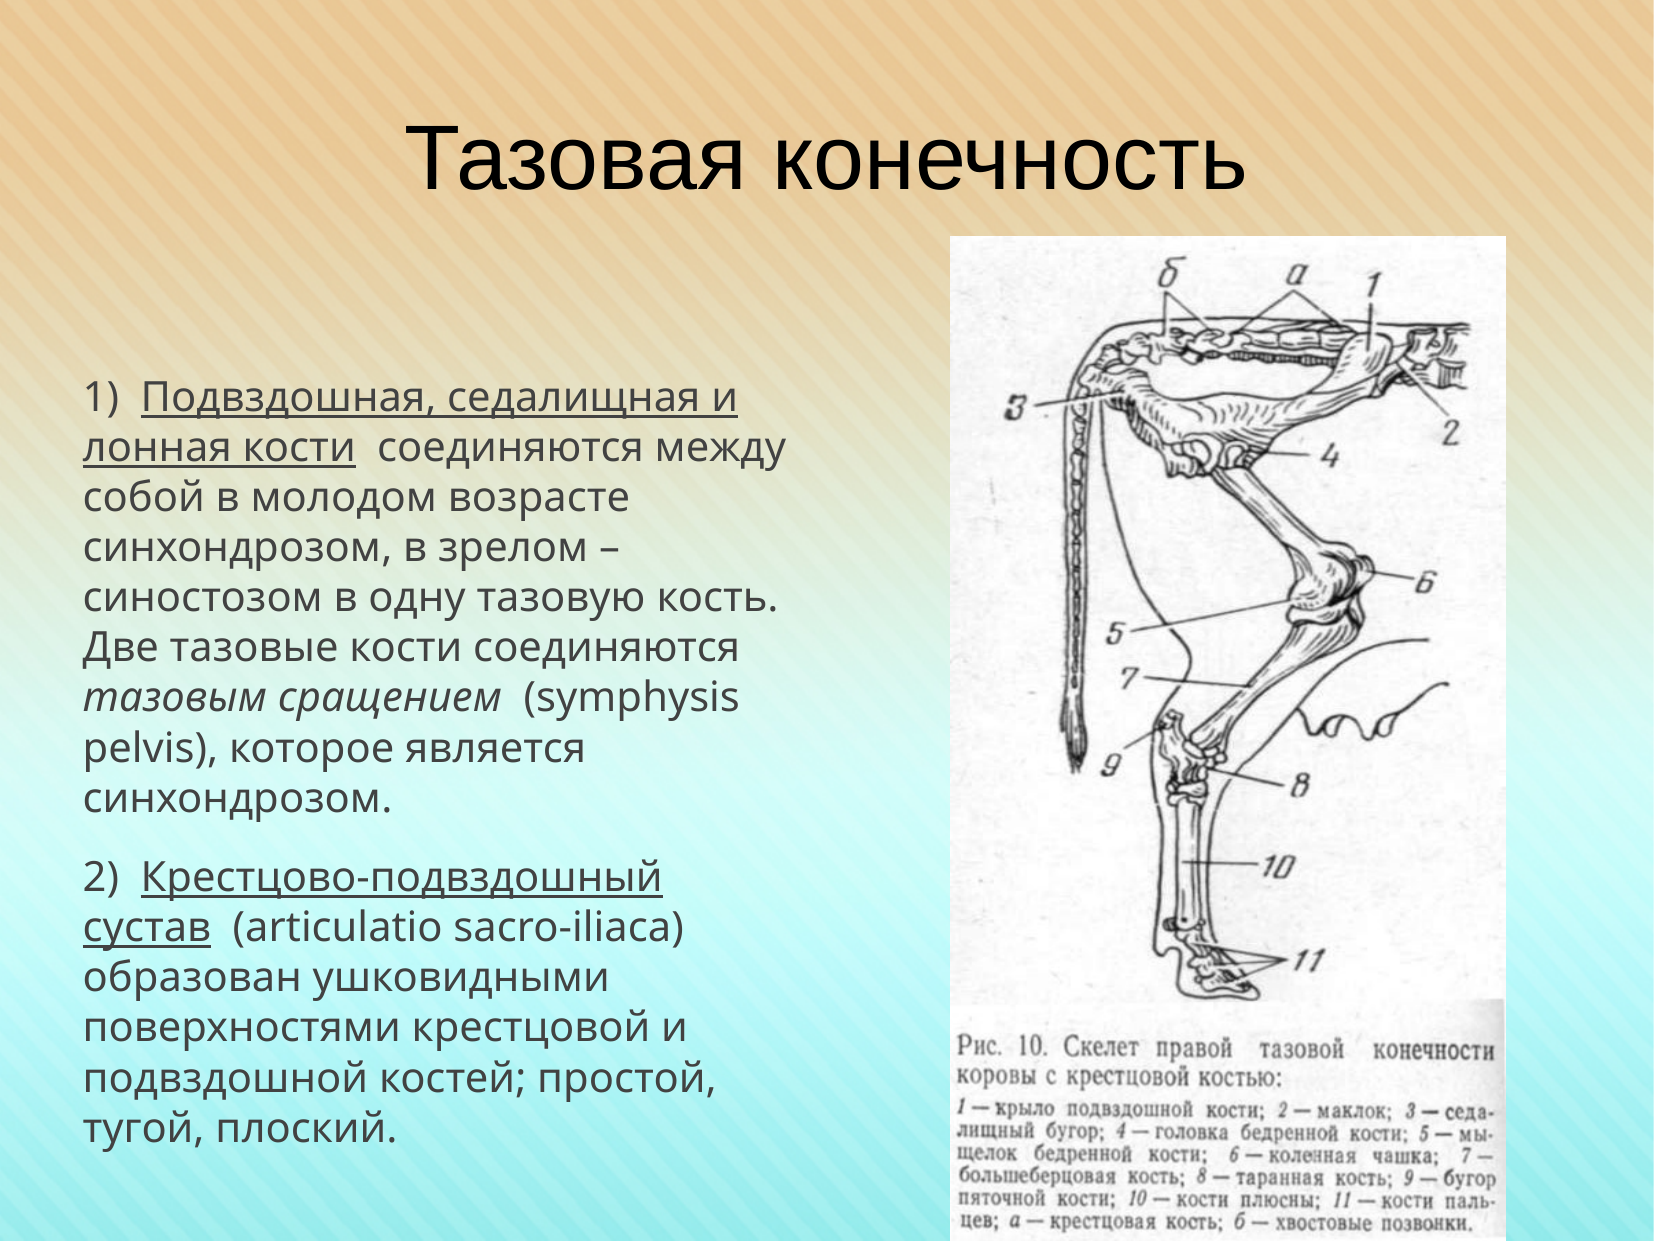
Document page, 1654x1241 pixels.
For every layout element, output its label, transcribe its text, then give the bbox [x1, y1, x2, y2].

list 1) Подвздошная, седалищная и лонная кости соединяются между собой в молодом возрасте синхондрозом, в зрелом – синостозом в одну тазовую кость. Две тазовые кости соединяются тазовым сращением (symphysis pelvis), которое является синхондрозом. 2) Крестцово-подвздошный сустав (articulatio sacro-iliaca) образован ушковидными поверхностями крестцовой и подвздошной костей; простой, тугой, плоский. [82, 290, 809, 1154]
title Тазовая конечность [82, 49, 1571, 257]
picture [950, 236, 1506, 1241]
